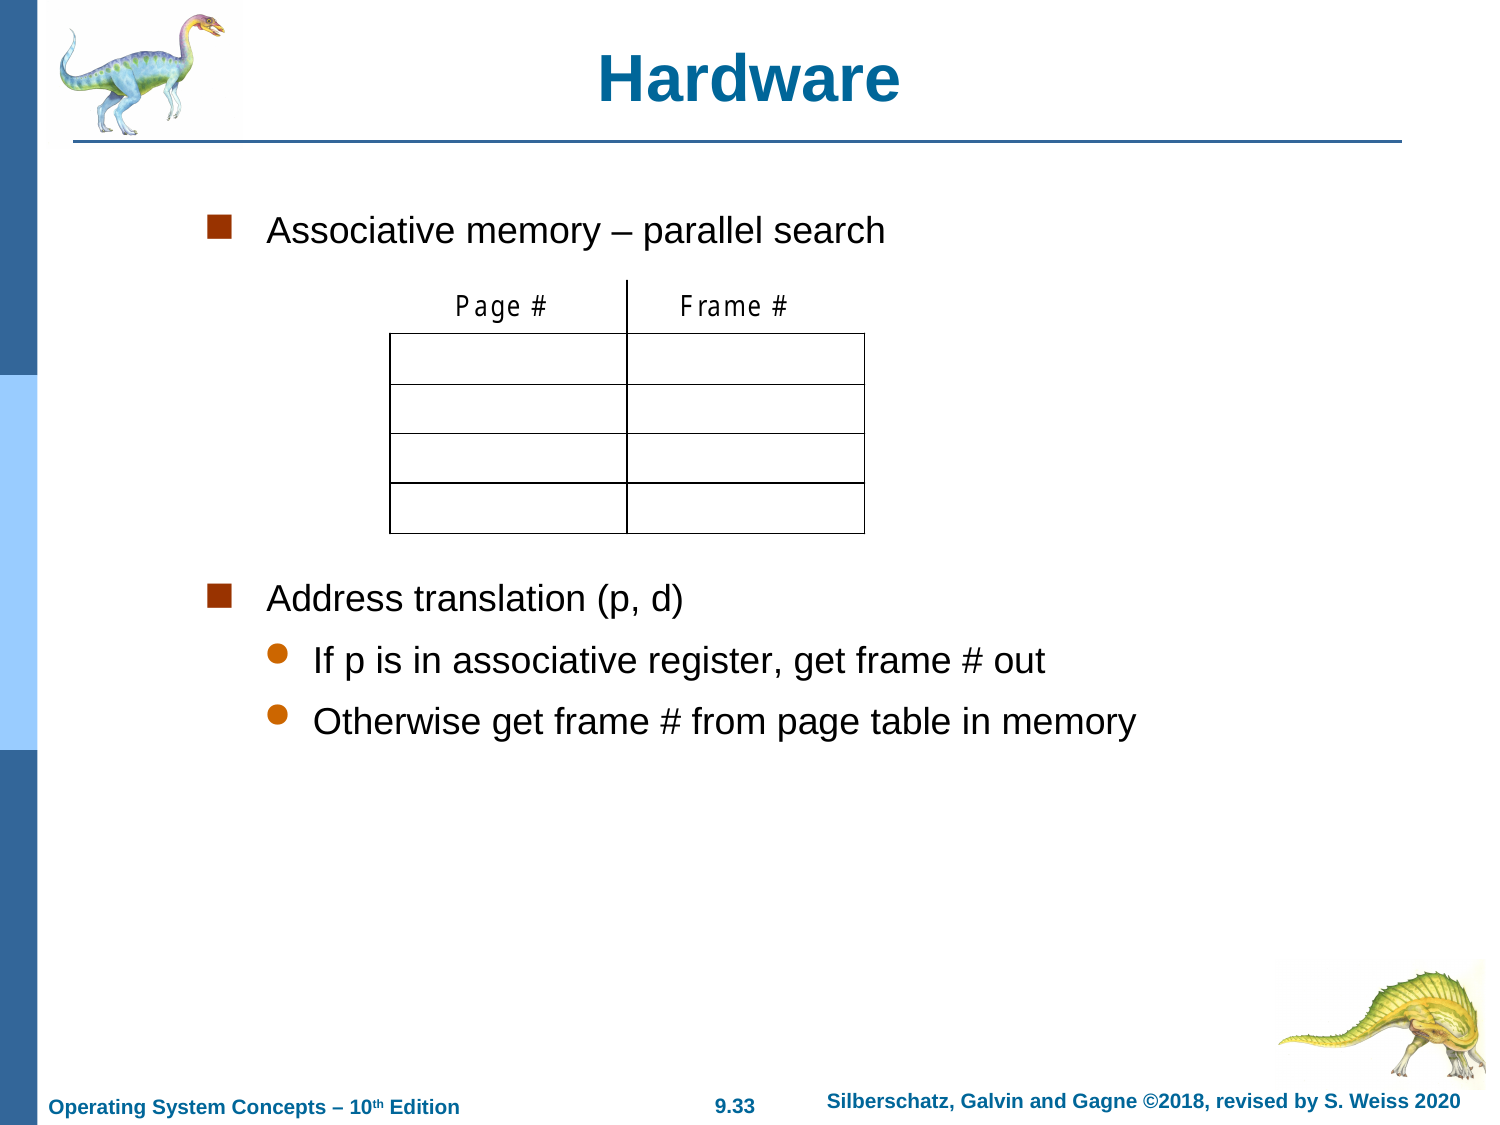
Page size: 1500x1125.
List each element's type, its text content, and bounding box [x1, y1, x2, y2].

picture [385, 277, 869, 539]
list Associative memory – parallel search Address translation (p, d) If p is in associative register, get frame # out Otherwise get frame # from page table in memory [195, 198, 1287, 935]
picture [1275, 959, 1486, 1090]
title Hardware [75, 27, 1426, 122]
picture [46, 0, 243, 149]
